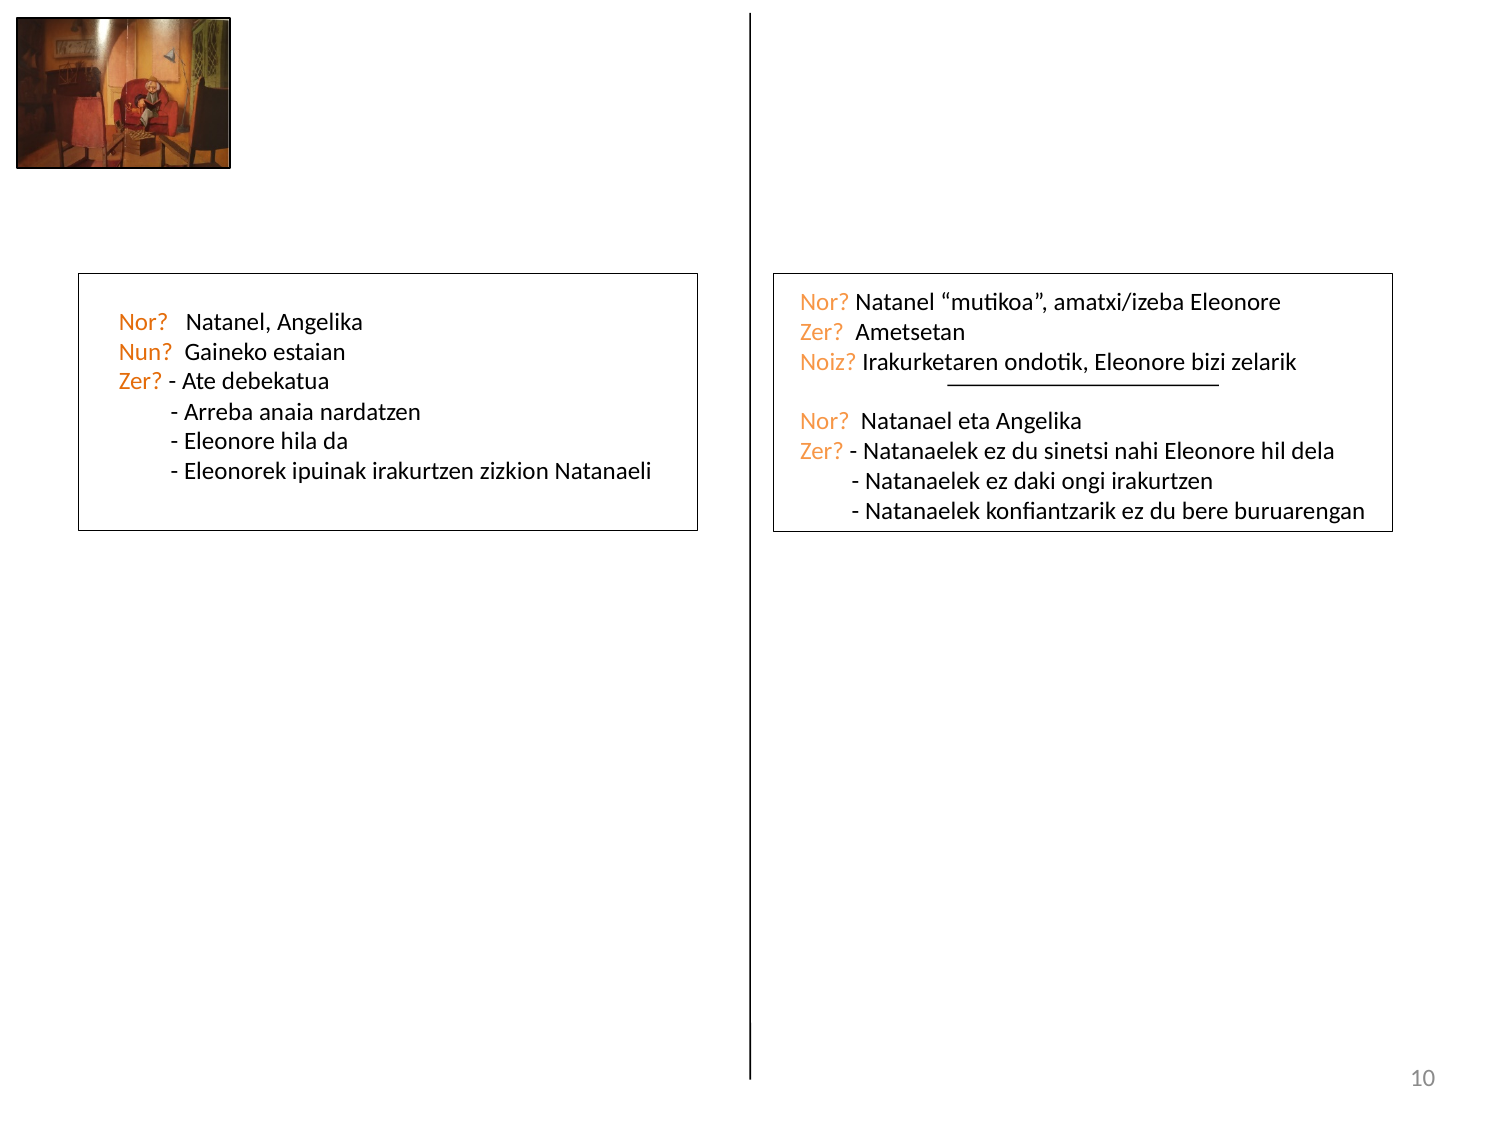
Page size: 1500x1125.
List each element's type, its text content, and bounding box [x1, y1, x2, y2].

text_box Nor? Natanel, Angelika Nun? Gaineko estaian Zer? - Ate debekatua - Arreba anaia nardatzen - Eleonore hila da - Eleonorek ipuinak irakurtzen zizkion Natanaeli [104, 297, 671, 493]
picture [17, 19, 229, 168]
slide_number <numéro> [1100, 1046, 1451, 1107]
text_box Nor? Natanel “mutikoa”, amatxi/izeba Eleonore Zer? Ametsetan Noiz? Irakurketaren ondotik, Eleonore bizi zelarik Nor? Natanael eta Angelika Zer? - Natanaelek ez du sinetsi nahi Eleonore hil dela - Natanaelek ez daki ongi irakurtzen - Natanaelek konfiantzarik ez du bere buruarengan [785, 277, 1382, 531]
